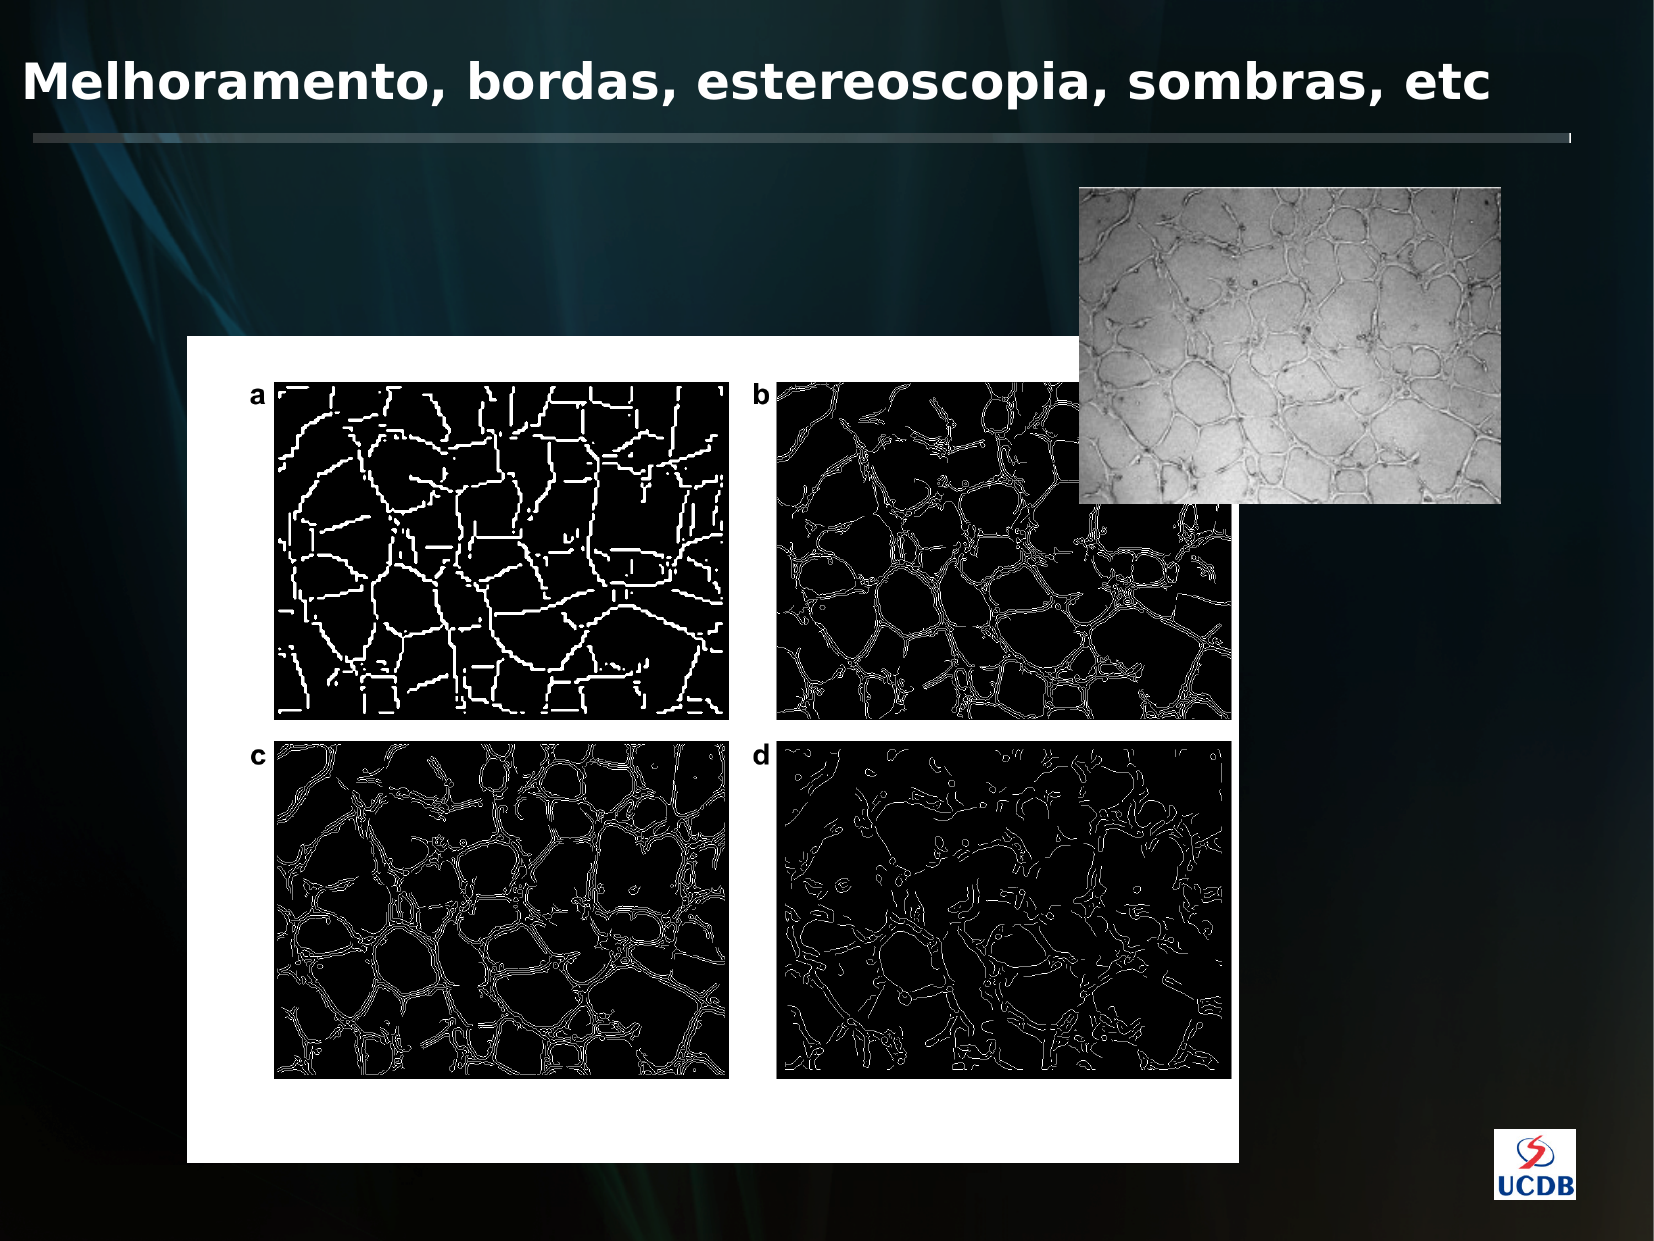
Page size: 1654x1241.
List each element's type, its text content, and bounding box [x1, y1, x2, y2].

picture [0, 0, 1654, 1241]
text_box Melhoramento, bordas, estereoscopia, sombras, etc [5, 45, 1553, 119]
